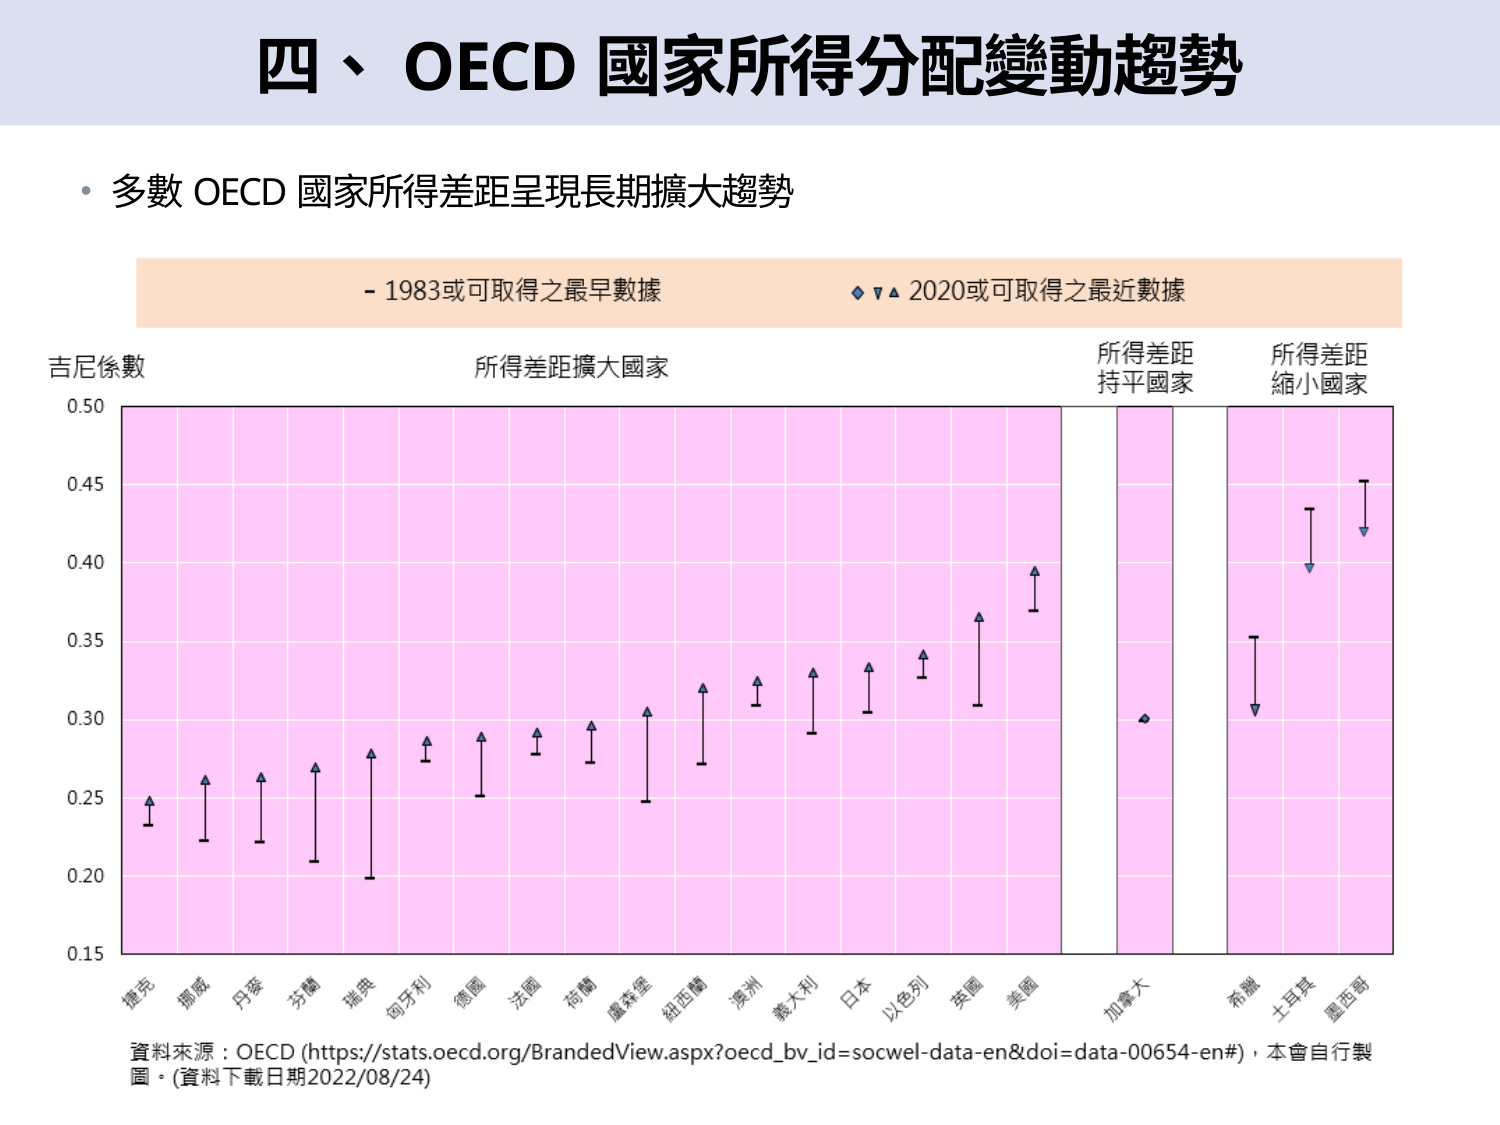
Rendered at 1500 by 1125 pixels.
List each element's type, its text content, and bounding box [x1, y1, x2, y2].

picture [25, 236, 1447, 1093]
text_box 多數OECD國家所得差距呈現長期擴大趨勢 [65, 113, 1447, 236]
title 四、OECD國家所得分配變動趨勢 [75, 2, 1425, 113]
